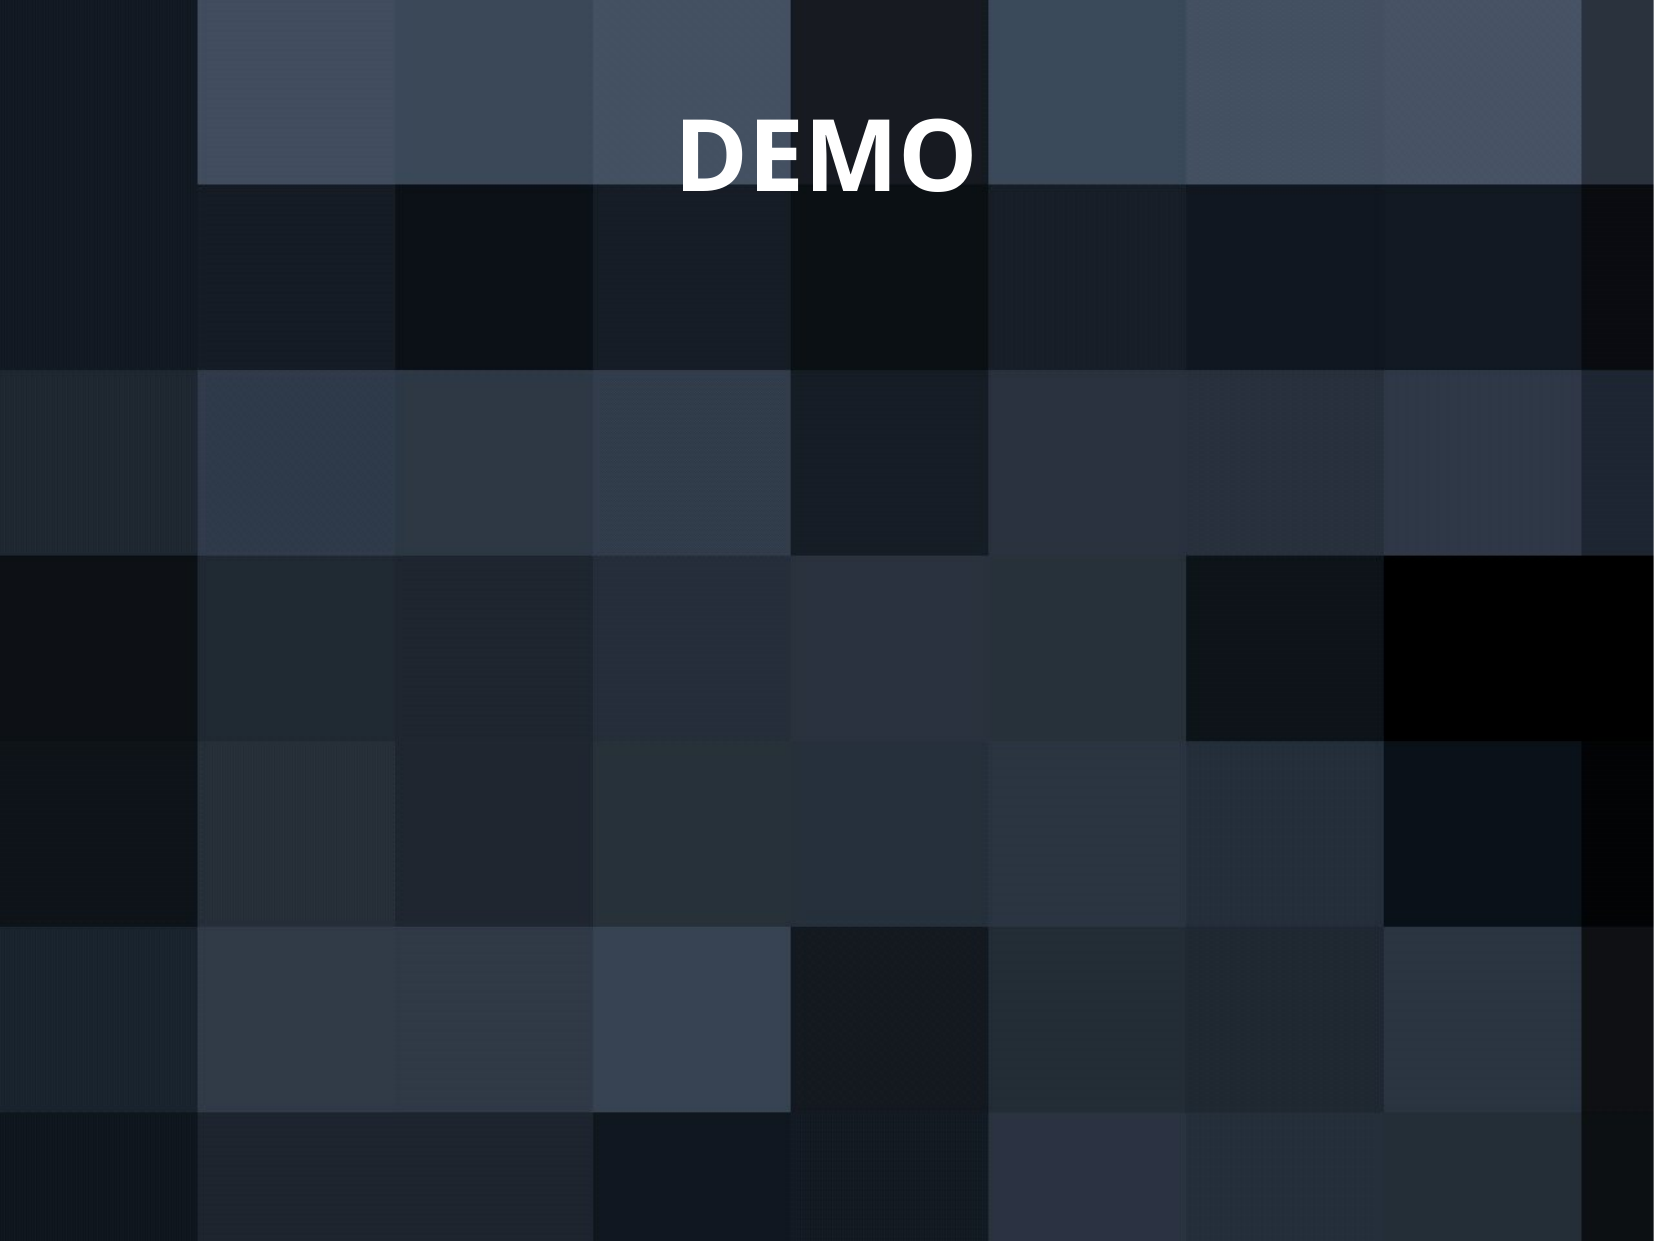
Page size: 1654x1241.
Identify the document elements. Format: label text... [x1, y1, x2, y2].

title DEMO [82, 49, 1571, 257]
text_box [59, 265, 1595, 471]
picture [0, 0, 1654, 1241]
